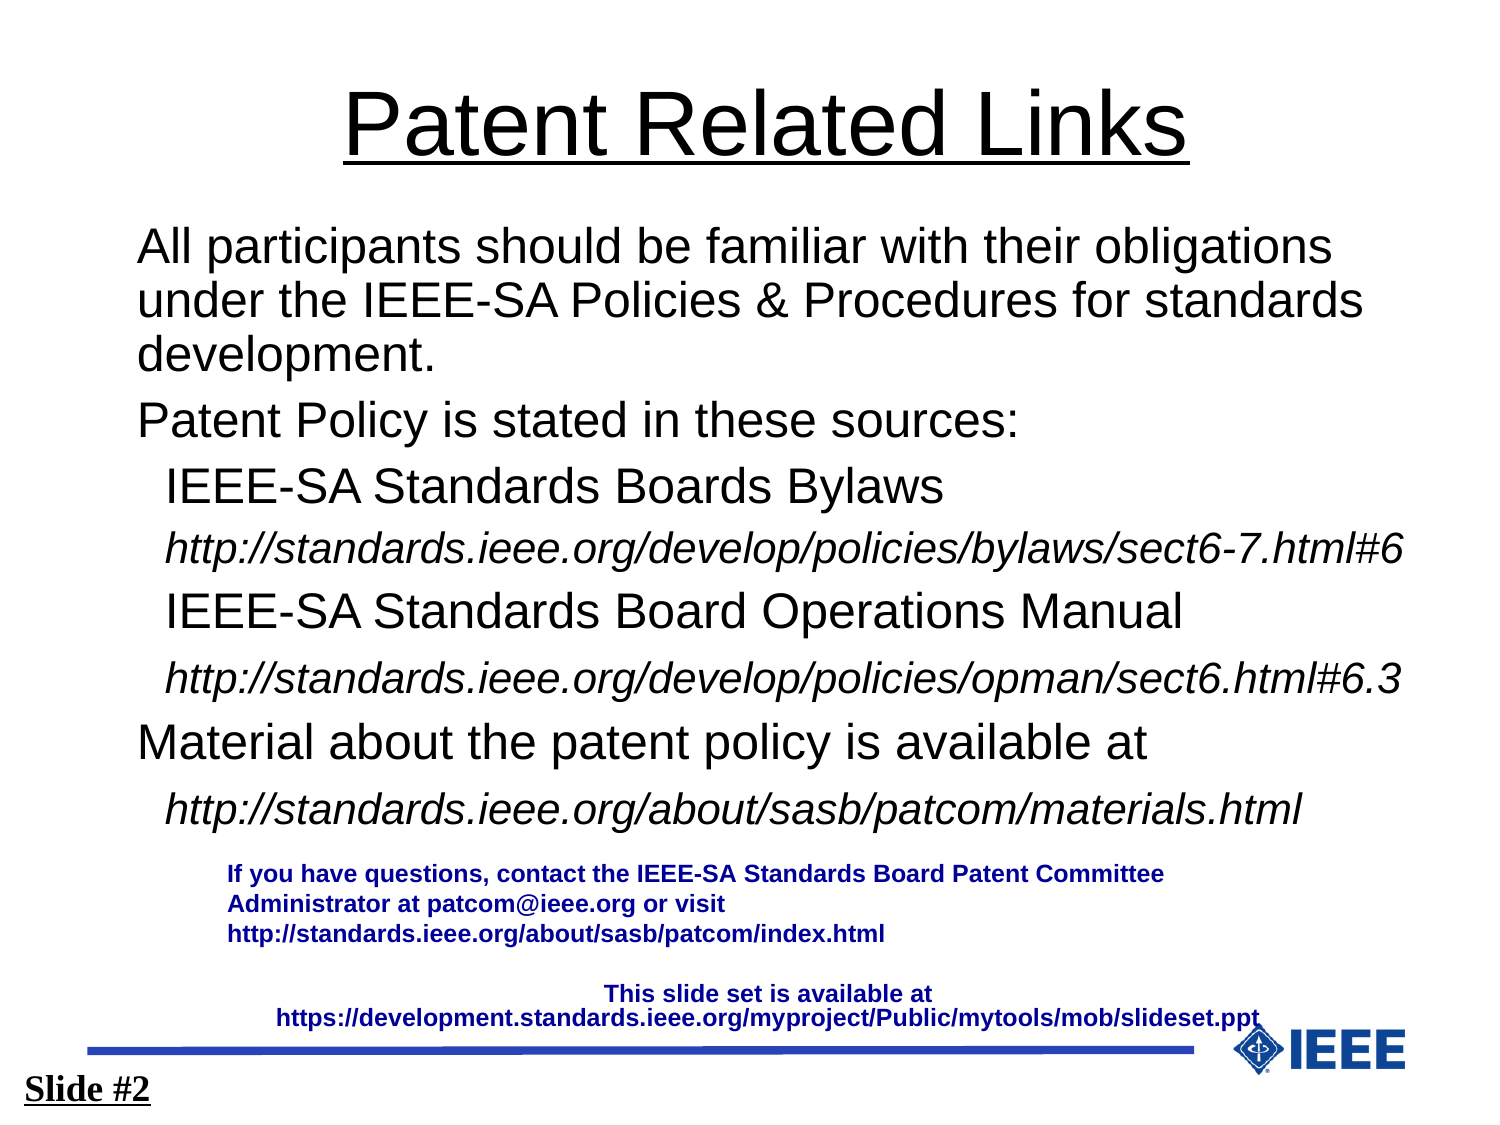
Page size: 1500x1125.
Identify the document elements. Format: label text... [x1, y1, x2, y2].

title Patent Related Links [112, 24, 1388, 212]
text_box Slide #2 [9, 1056, 166, 1117]
picture [1230, 1021, 1406, 1076]
text_box If you have questions, contact the IEEE-SA Standards Board Patent Committee Administrator at patcom@ieee.org or visit http://standards.ieee.org/about/sasb/patcom/index.html This slide set is available at https://development.standards.ieee.org/myproject/Public/mytools/mob/slideset.ppt [212, 849, 1325, 1040]
list All participants should be familiar with their obligations under the IEEE-SA Policies & Procedures for standards development. Patent Policy is stated in these sources: IEEE-SA Standards Boards Bylaws http://standards.ieee.org/develop/policies/bylaws/sect6-7.html#6 IEEE-SA Standards Board Operations Manual http://standards.ieee.org/develop/policies/opman/sect6.html#6.3 Material about the patent policy is available at http://standards.ieee.org/about/sasb/patcom/materials.html [0, 212, 1475, 850]
